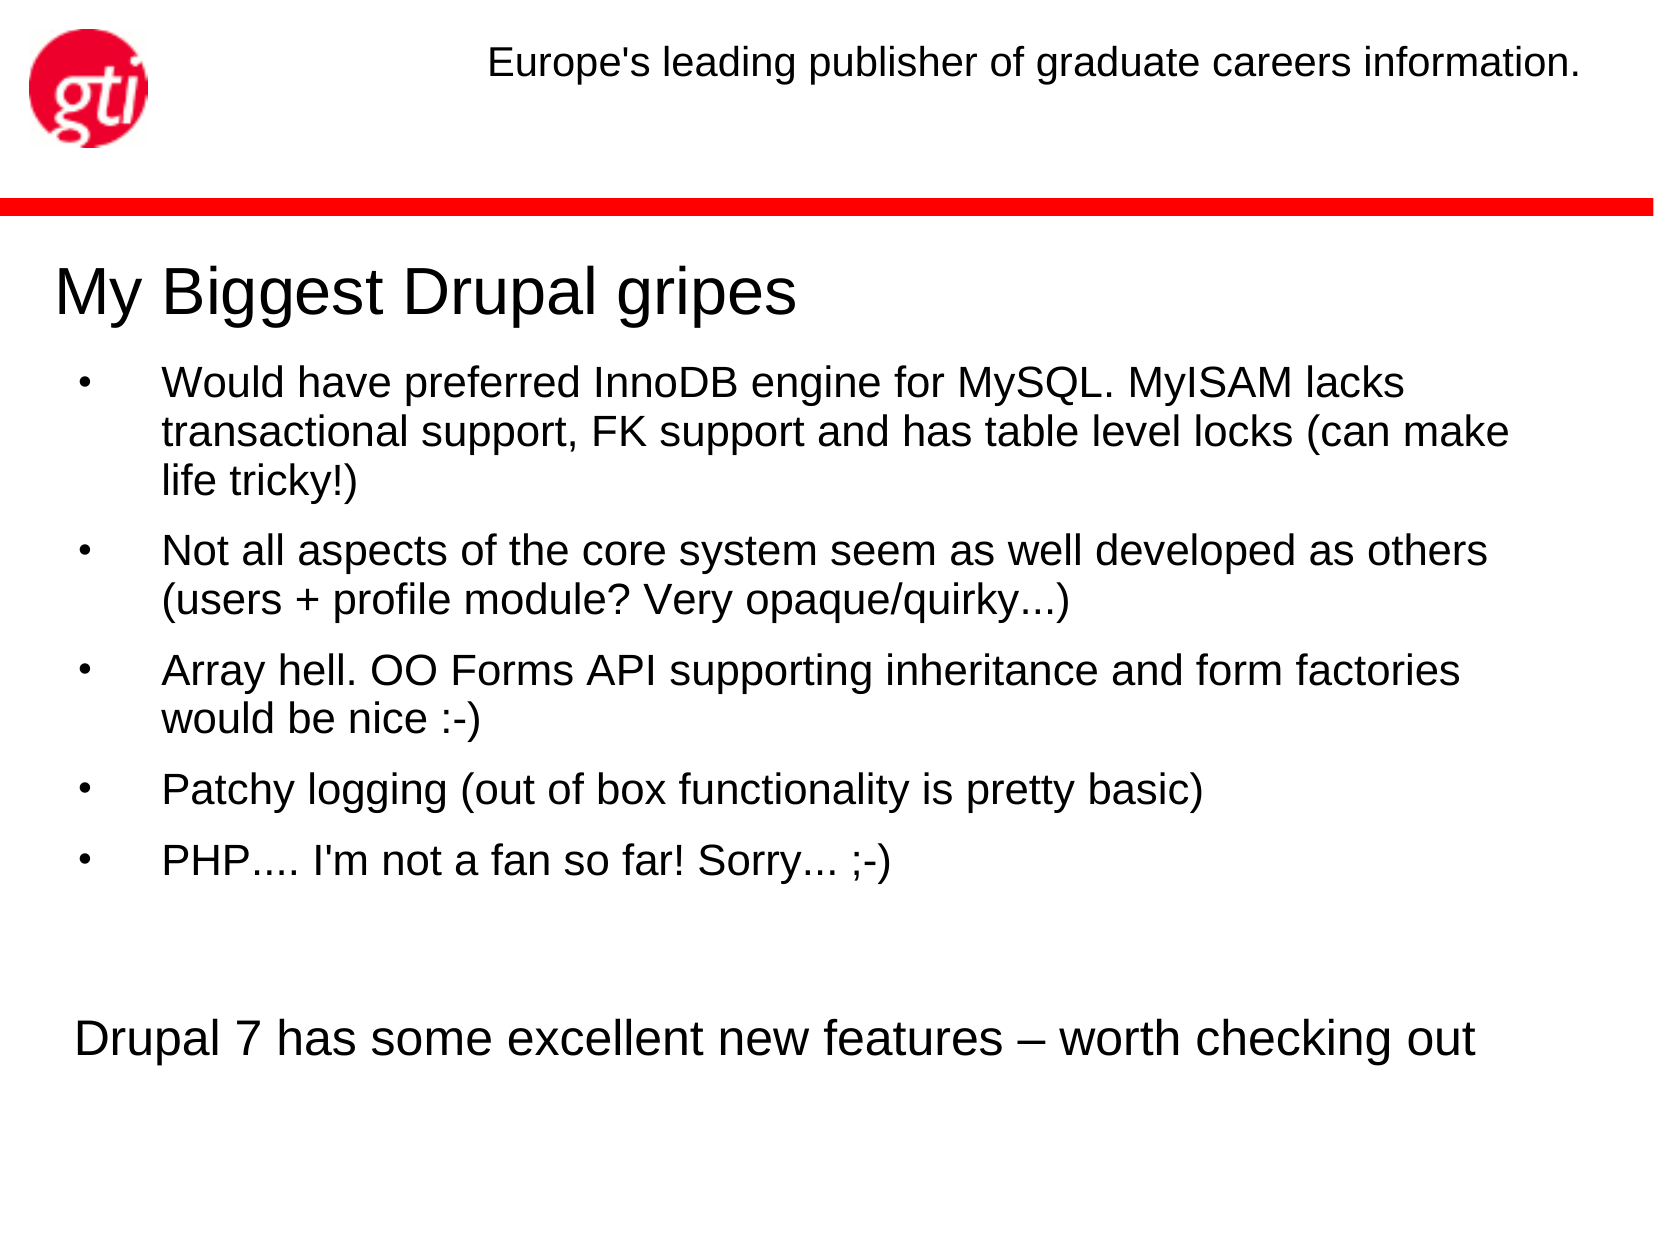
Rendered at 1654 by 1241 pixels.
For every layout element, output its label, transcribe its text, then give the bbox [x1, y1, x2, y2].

text_box My Biggest Drupal gripes [39, 247, 1477, 355]
list Would have preferred InnoDB engine for MySQL. MyISAM lacks transactional support, FK support and has table level locks (can make life tricky!) Not all aspects of the core system seem as well developed as others (users + profile module? Very opaque/quirky...) Array hell. OO Forms API supporting inheritance and form factories would be nice :-) Patchy logging (out of box functionality is pretty basic) PHP.... I'm not a fan so far! Sorry... ;-) [77, 354, 1536, 886]
picture [29, 29, 148, 148]
text_box Europe's leading publisher of graduate careers information. [472, 29, 1597, 91]
text_box Drupal 7 has some excellent new features – worth checking out [58, 1003, 1492, 1075]
